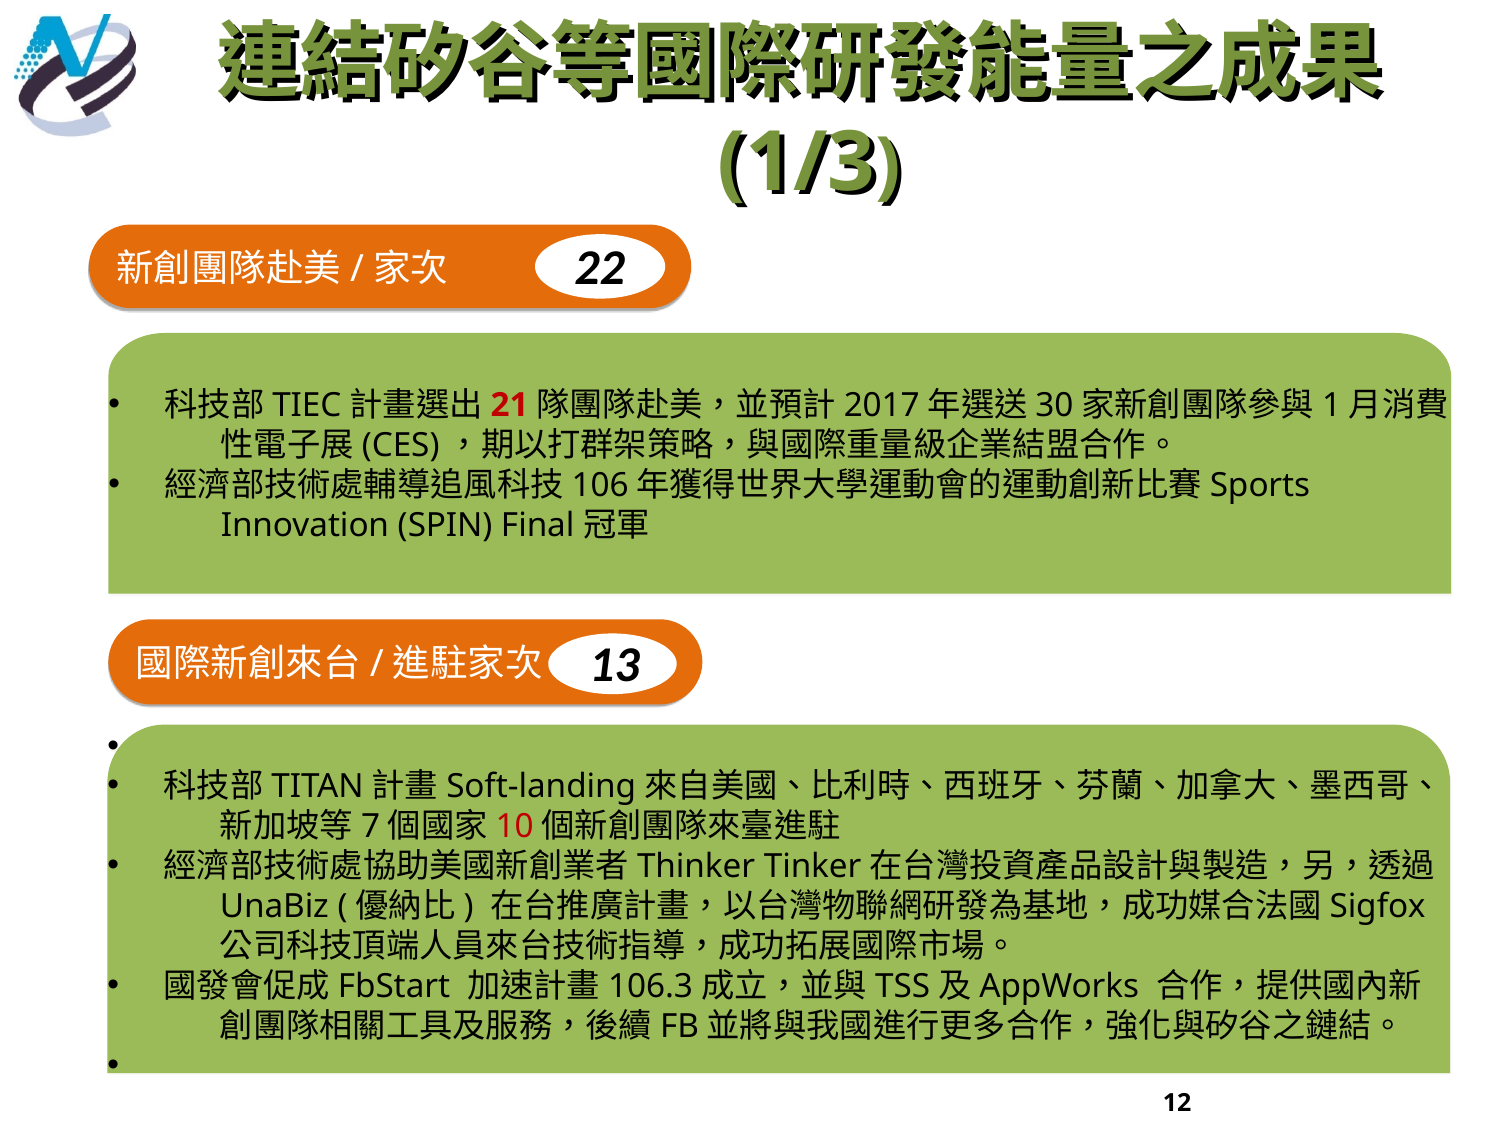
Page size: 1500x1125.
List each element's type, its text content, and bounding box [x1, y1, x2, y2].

text_box 22 [559, 227, 703, 279]
text_box 13 [574, 623, 716, 700]
text_box [535, 241, 661, 299]
text_box 國際新創來台/進駐家次 [108, 619, 679, 705]
text_box 科技部TIEC計畫選出21隊團隊赴美，並預計2017年選送30家新創團隊參與1月消費性電子展(CES)，期以打群架策略，與國際重量級企業結盟合作。 經濟部技術處輔導追風科技106年獲得世界大學運動會的運動創新比賽Sports Innovation (SPIN) Final冠軍 [108, 332, 1452, 594]
text_box 連結矽谷等國際研發能量之成果(1/3) [59, 0, 1500, 194]
text_box 新創團隊赴美/家次 [88, 224, 690, 309]
text_box [548, 639, 574, 689]
text_box 12 [1147, 1073, 1498, 1125]
text_box 科技部TITAN計畫Soft-landing來自美國、比利時、西班牙、芬蘭、加拿大、墨西哥、新加坡等7個國家10個新創團隊來臺進駐 經濟部技術處協助美國新創業者Thinker Tinker在台灣投資產品設計與製造，另，透過UnaBiz (優納比) 在台推廣計畫，以台灣物聯網研發為基地，成功媒合法國Sigfox公司科技頂端人員來台技術指導，成功拓展國際市場。 國發會促成FbStart 加速計畫106.3成立，並與TSS及AppWorks 合作，提供國內新創團隊相關工具及服務，後續FB並將與我國進行更多合作，強化與矽谷之鏈結。 [107, 724, 1451, 1074]
